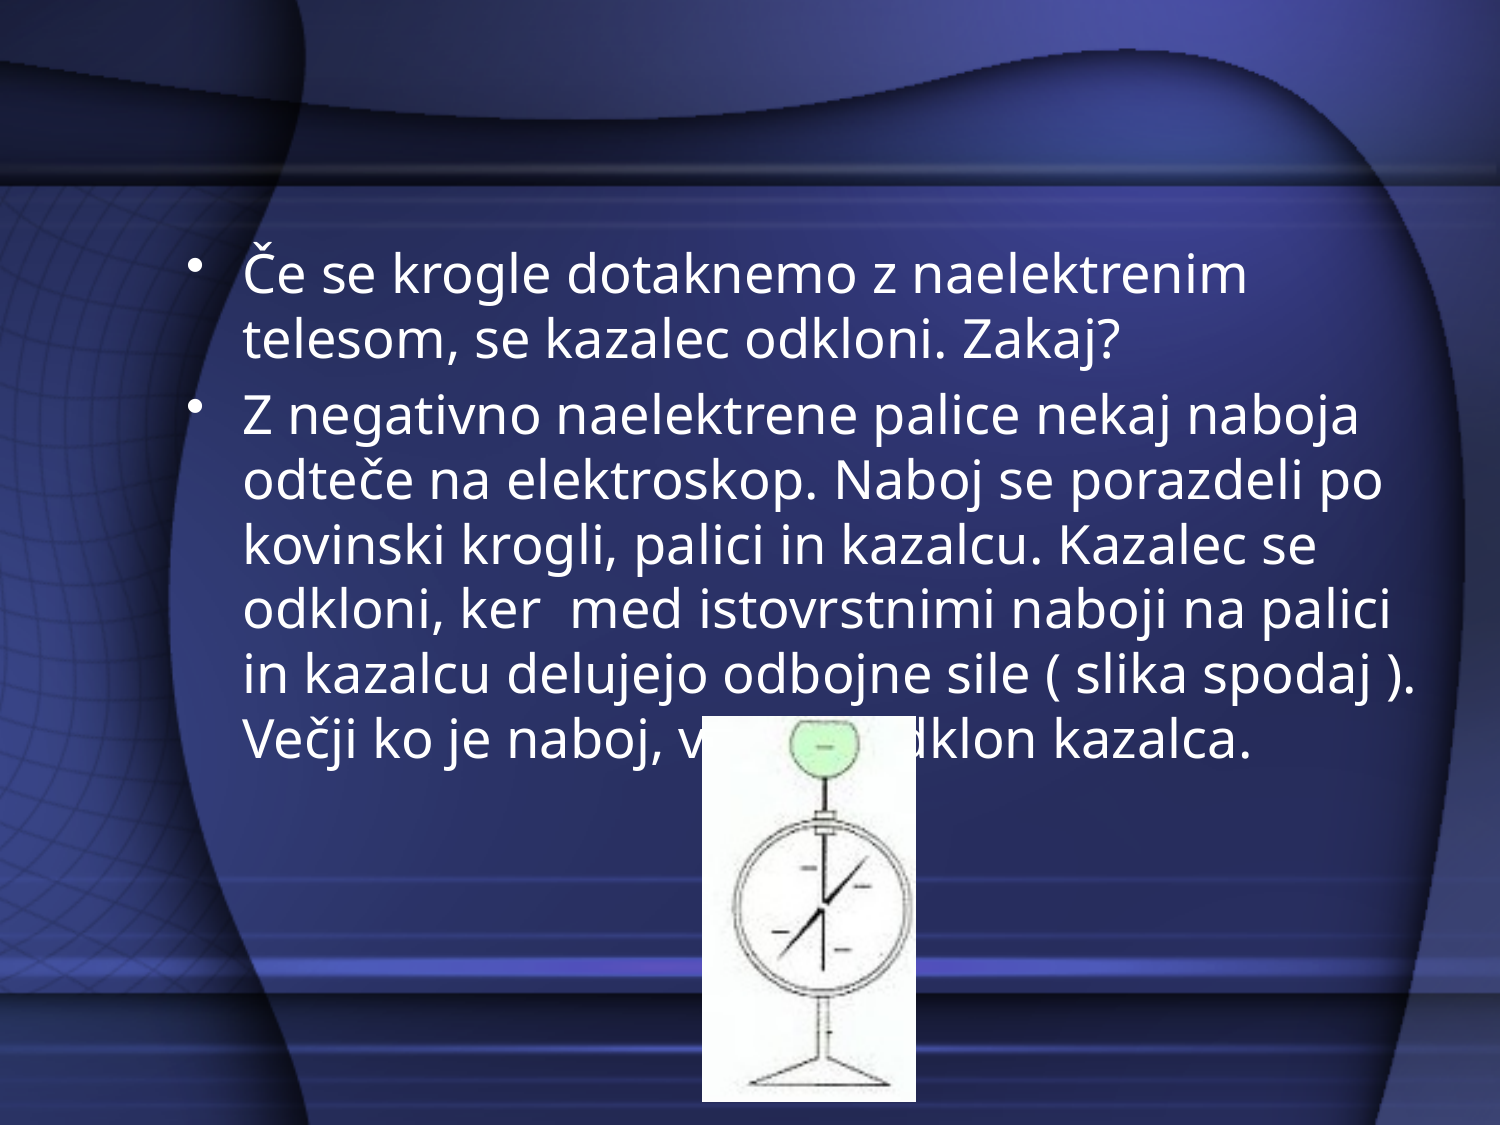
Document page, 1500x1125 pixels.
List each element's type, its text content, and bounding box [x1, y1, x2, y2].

list Če se krogle dotaknemo z naelektrenim telesom, se kazalec odkloni. Zakaj? Z negativno naelektrene palice nekaj naboja odteče na elektroskop. Naboj se porazdeli po kovinski krogli, palici in kazalcu. Kazalec se odkloni, ker med istovrstnimi naboji na palici in kazalcu delujejo odbojne sile ( slika spodaj ). Večji ko je naboj, večji je odklon kazalca. [171, 231, 1434, 1012]
picture [0, 0, 1500, 1125]
